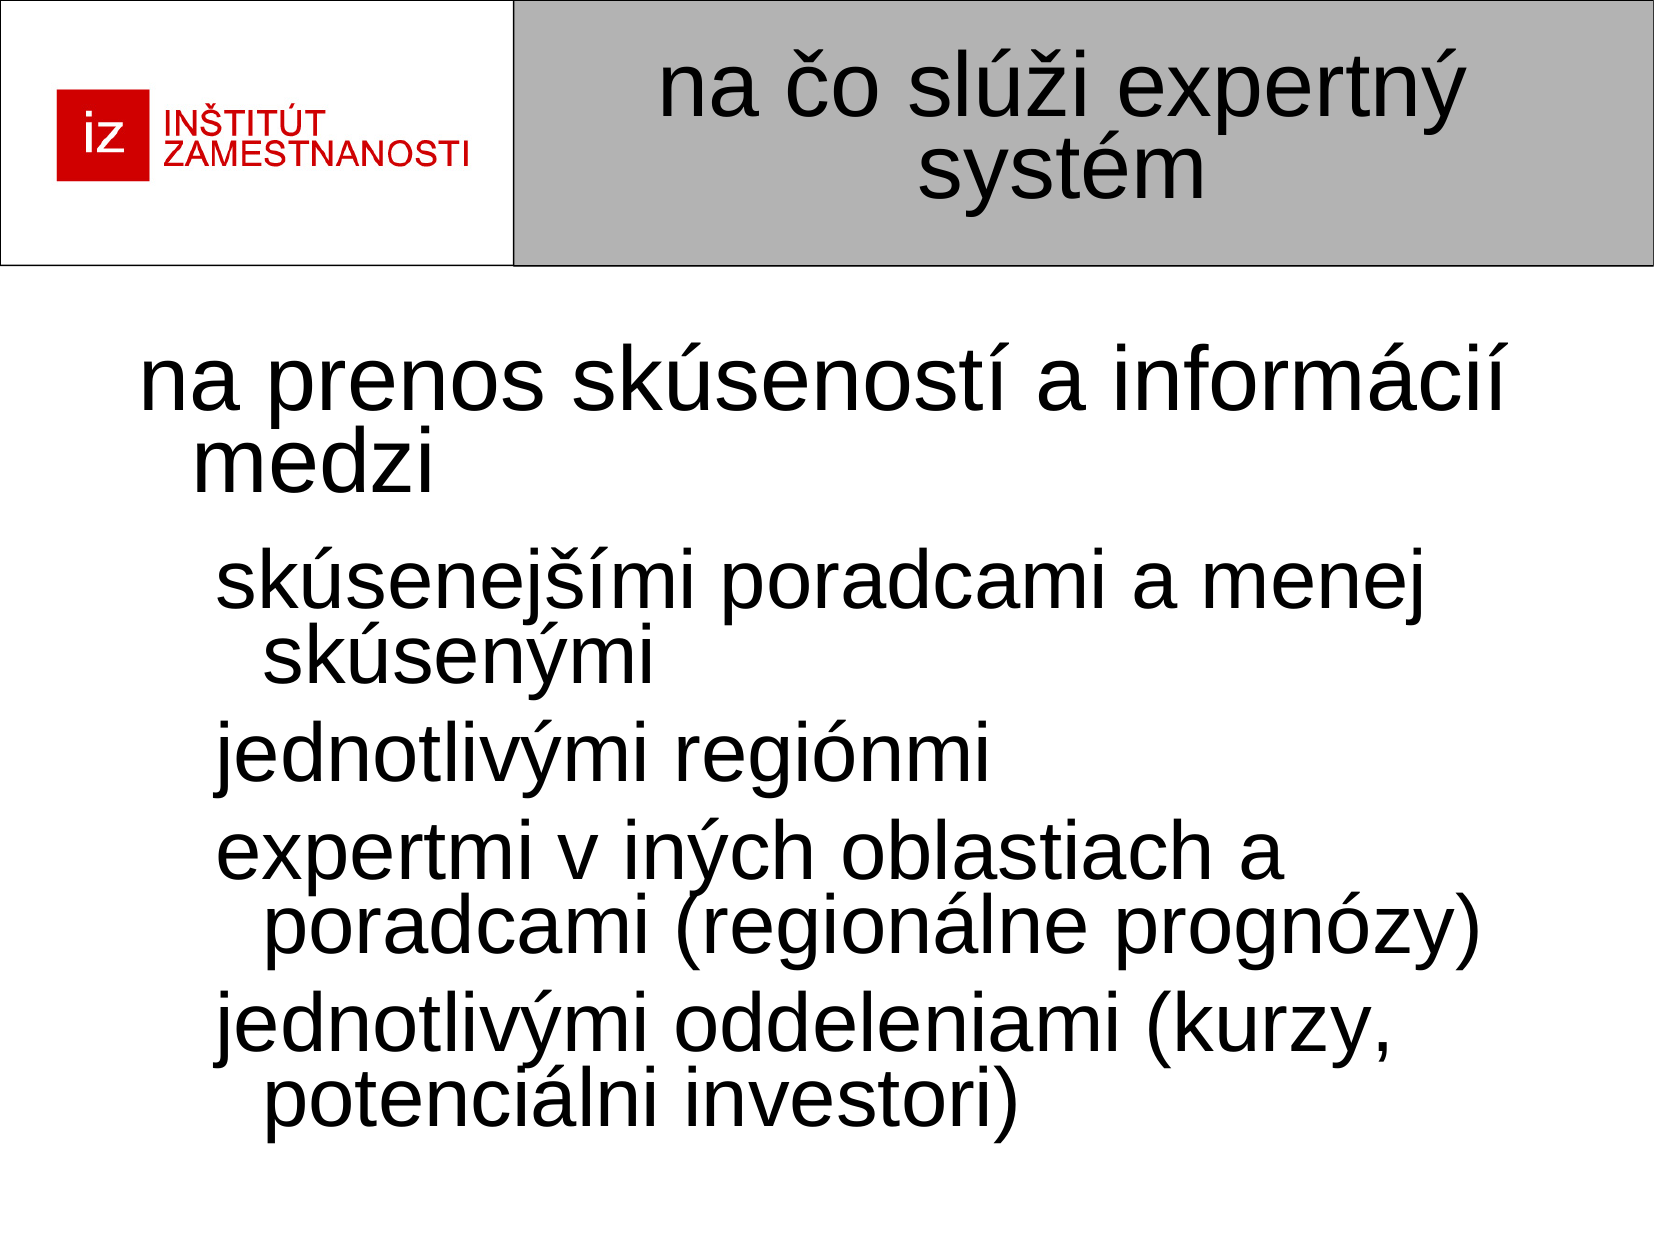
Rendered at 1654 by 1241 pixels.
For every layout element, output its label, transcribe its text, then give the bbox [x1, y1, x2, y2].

title na čo slúži expertný systém [561, 37, 1565, 229]
list na prenos skúseností a informácií medzi skúsenejšími poradcami a menej skúsenými jednotlivými regiónmi expertmi v iných oblastiach a poradcami (regionálne prognózy) jednotlivými oddeleniami (kurzy, potenciálni investori) [121, 344, 1533, 1162]
picture [5, 8, 512, 257]
